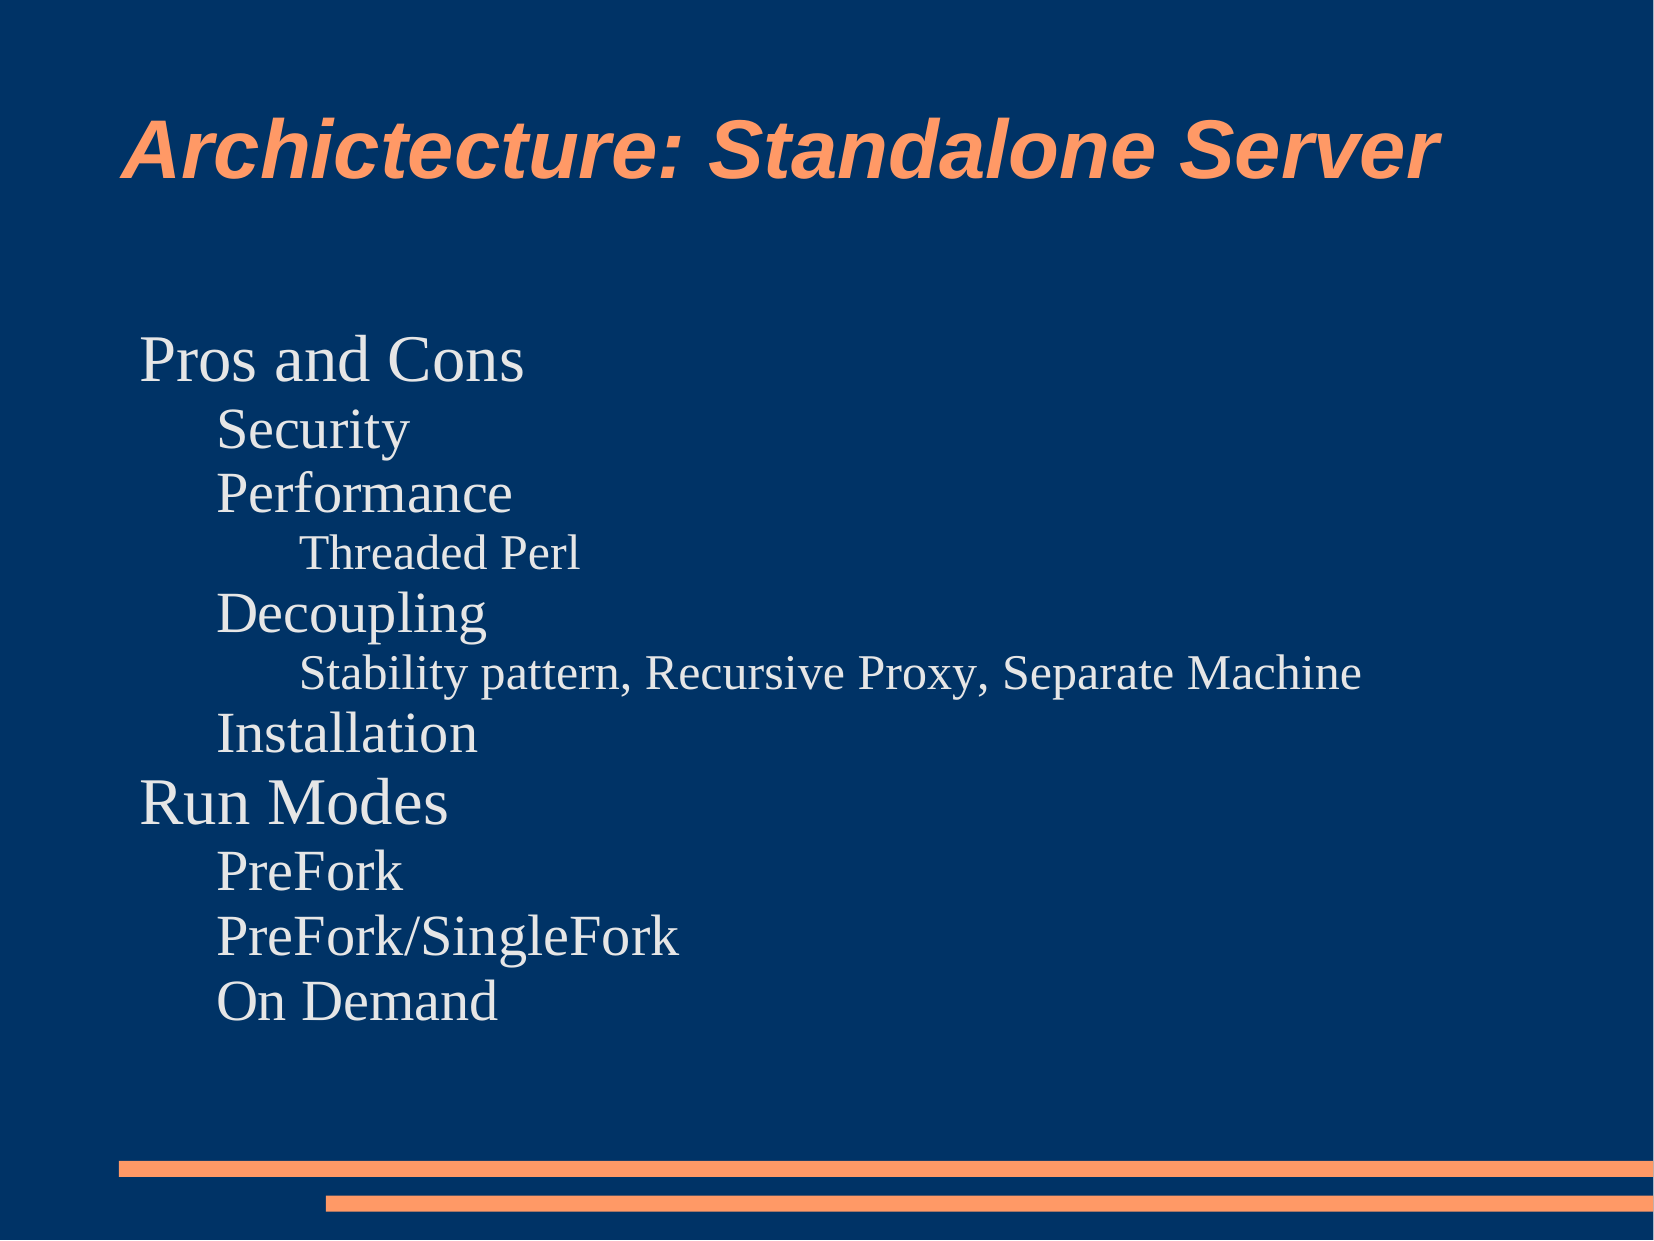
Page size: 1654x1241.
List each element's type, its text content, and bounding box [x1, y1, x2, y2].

title Archictecture: Standalone Server [121, 53, 1534, 247]
list Pros and Cons Security Performance Threaded Perl Decoupling Stability pattern, Recursive Proxy, Separate Machine Installation Run Modes PreFork PreFork/SingleFork On Demand [121, 322, 1561, 1118]
